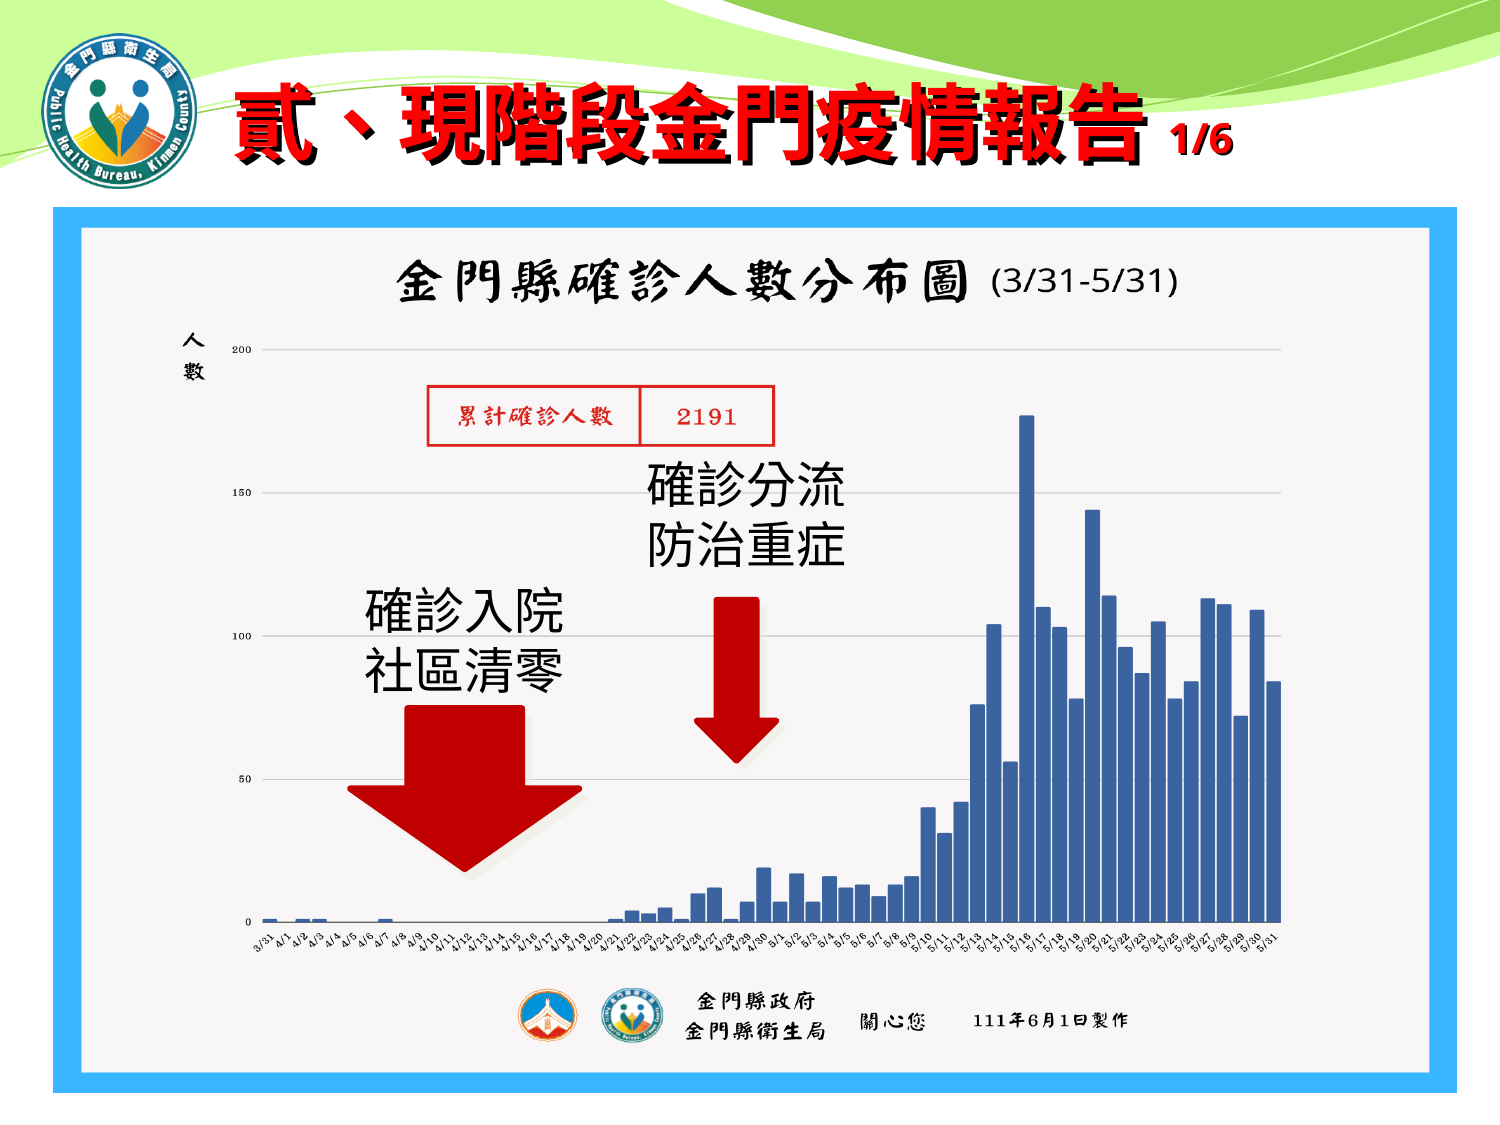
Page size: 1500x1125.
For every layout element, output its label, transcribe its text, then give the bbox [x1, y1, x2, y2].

text_box 確診入院 社區清零 [252, 572, 678, 708]
picture [53, 207, 1457, 1093]
text_box [696, 600, 777, 761]
text_box 確診分流 防治重症 [631, 446, 880, 582]
text_box 貳、現階段金門疫情報告1/6 [159, 62, 1306, 178]
picture [41, 33, 197, 189]
text_box <編號> [1222, 1093, 1426, 1103]
text_box [350, 708, 580, 869]
